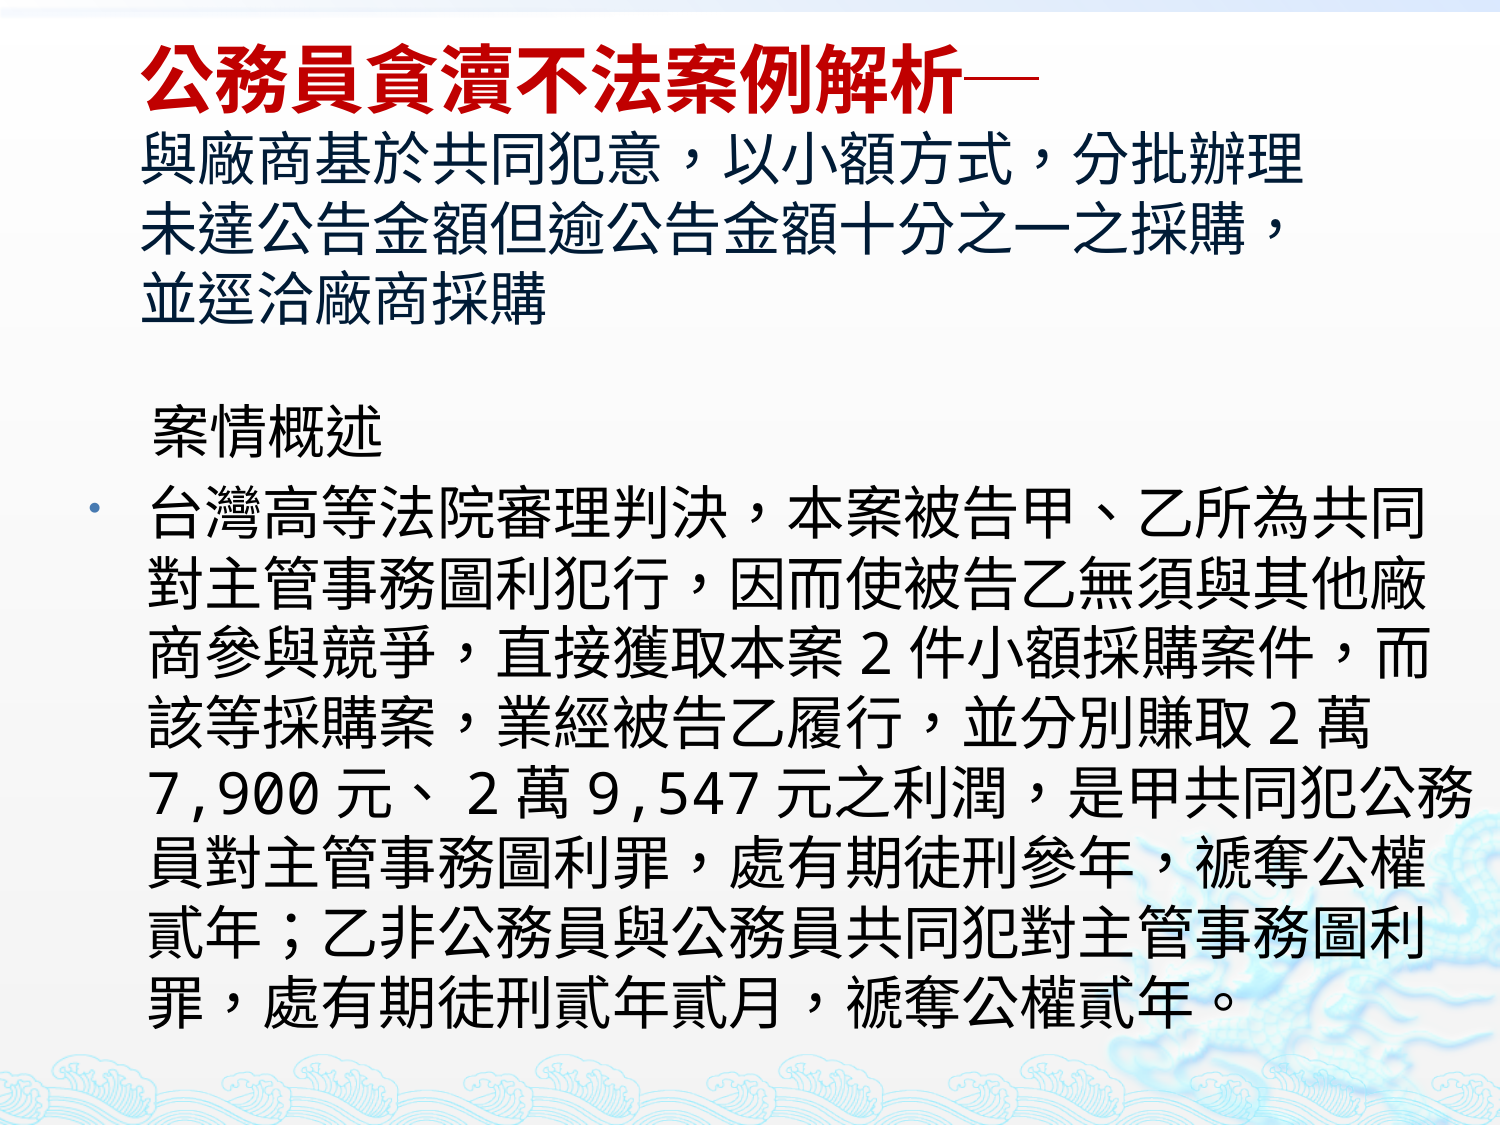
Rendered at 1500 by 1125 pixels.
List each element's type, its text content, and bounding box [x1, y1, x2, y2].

title 公務員貪瀆不法案例解析─ 與廠商基於共同犯意，以小額方式，分批辦理未達公告金額但逾公告金額十分之一之採購，並逕洽廠商採購 [125, 137, 1359, 228]
picture [1269, 859, 1280, 863]
picture [1269, 865, 1280, 869]
list 案情概述 台灣高等法院審理判決，本案被告甲、乙所為共同對主管事務圖利犯行，因而使被告乙無須與其他廠商參與競爭，直接獲取本案2件小額採購案件，而該等採購案，業經被告乙履行，並分別賺取2萬7,900元、2萬9,547元之利潤，是甲共同犯公務員對主管事務圖利罪，處有期徒刑參年，禠奪公權貳年；乙非公務員與公務員共同犯對主管事務圖利罪，處有期徒刑貳年貳月，禠奪公權貳年。 [75, 387, 1500, 858]
picture [1093, 938, 1104, 952]
picture [1094, 859, 1107, 871]
picture [1093, 921, 1104, 934]
picture [0, 858, 1500, 1125]
